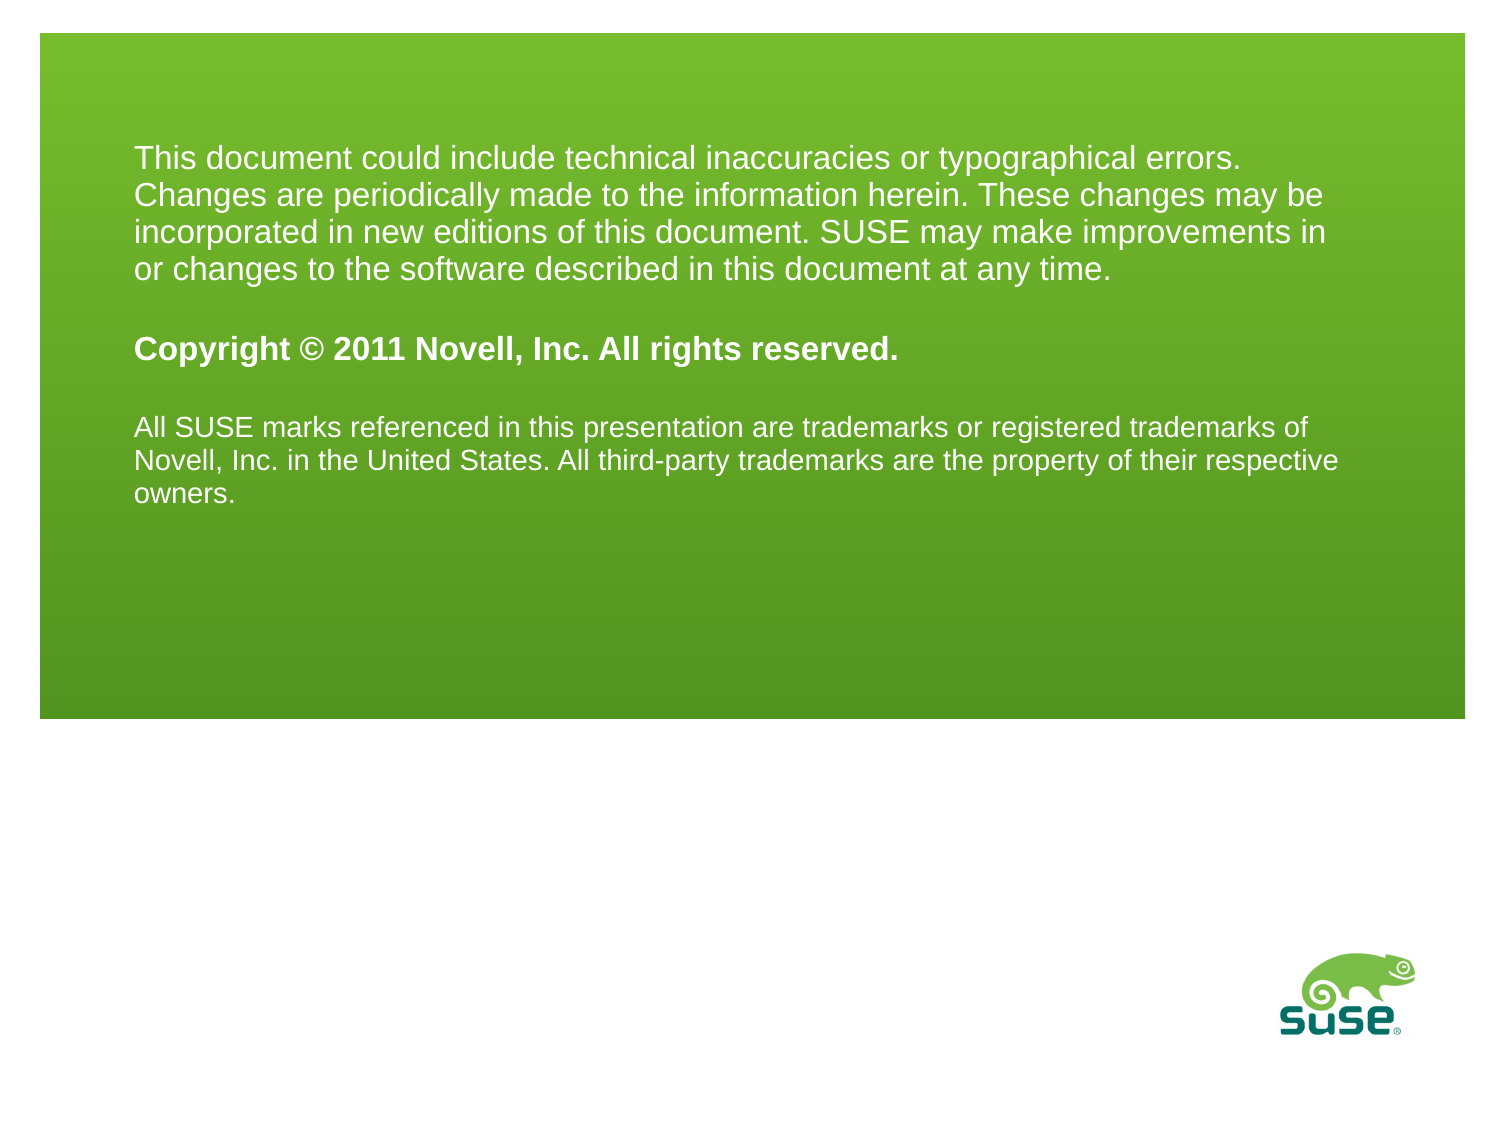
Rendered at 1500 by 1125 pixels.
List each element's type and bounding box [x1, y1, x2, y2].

picture [1279, 952, 1417, 1037]
